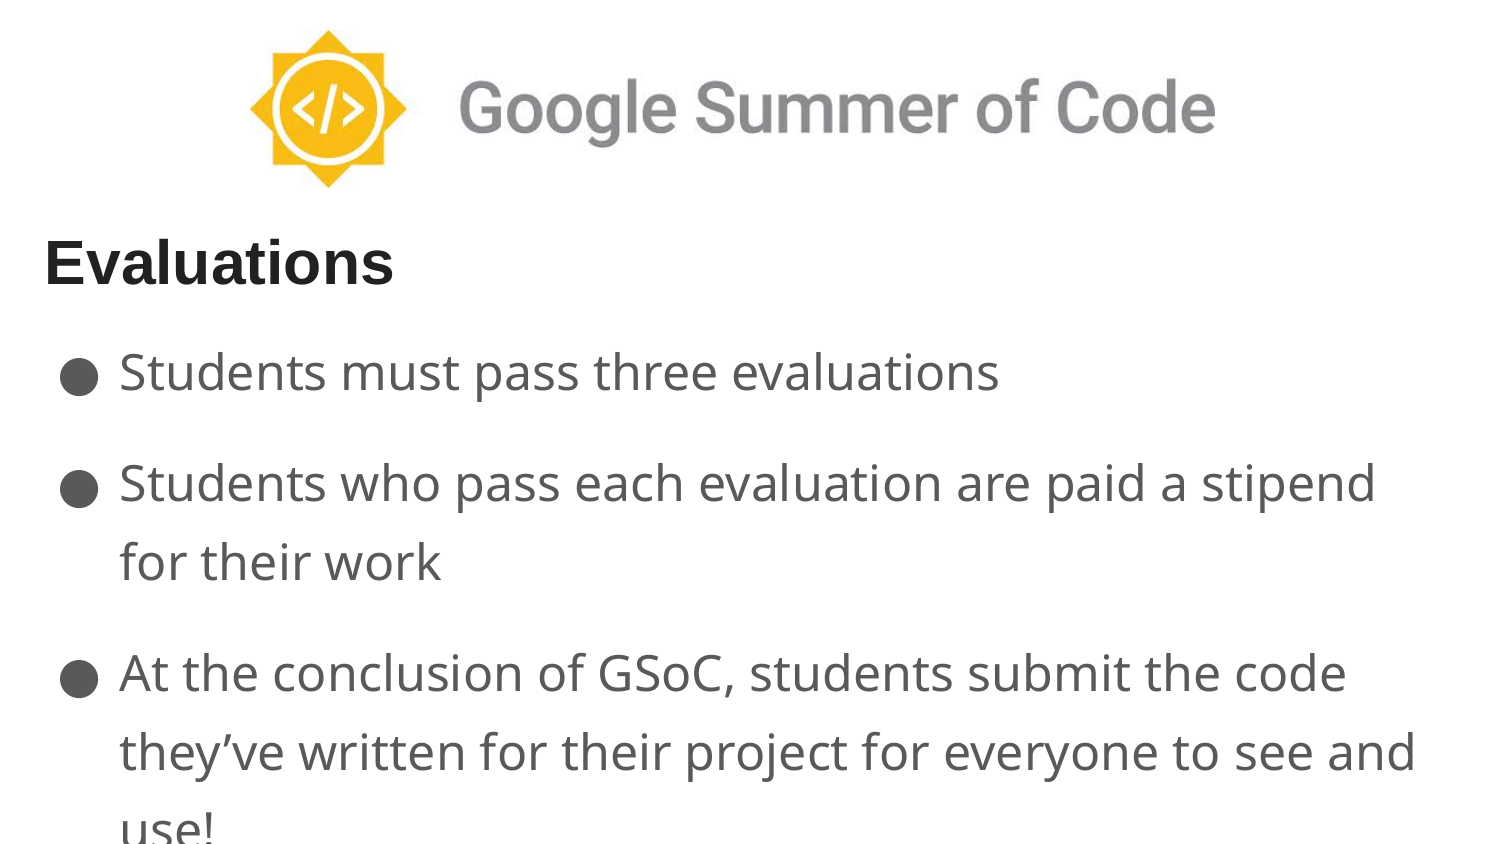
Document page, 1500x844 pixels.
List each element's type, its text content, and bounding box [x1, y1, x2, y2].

picture [250, 30, 1232, 188]
text_box Evaluations Students must pass three evaluations Students who pass each evaluation are paid a stipend for their work At the conclusion of GSoC, students submit the code they’ve written for their project for everyone to see and use! [30, 210, 1471, 767]
